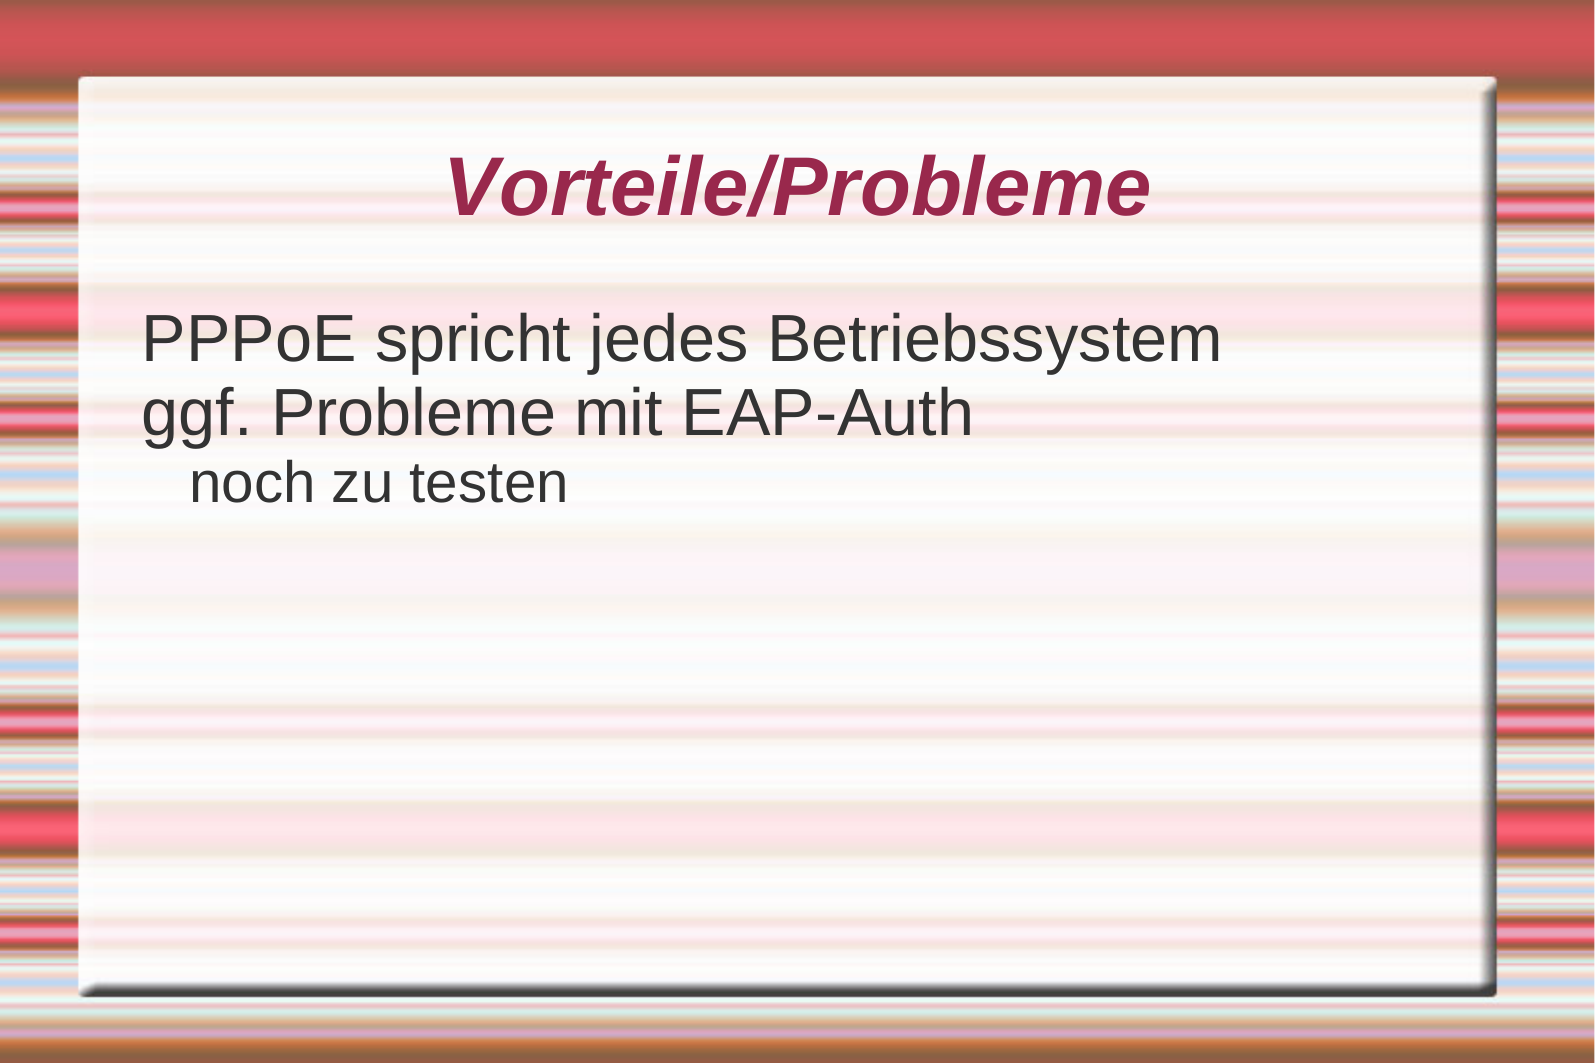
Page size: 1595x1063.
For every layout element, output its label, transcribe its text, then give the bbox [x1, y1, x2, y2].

title Vorteile/Probleme [117, 98, 1479, 276]
list PPPoE spricht jedes Betriebssystem ggf. Probleme mit EAP-Auth noch zu testen [130, 300, 1462, 971]
picture [0, 0, 1595, 1063]
